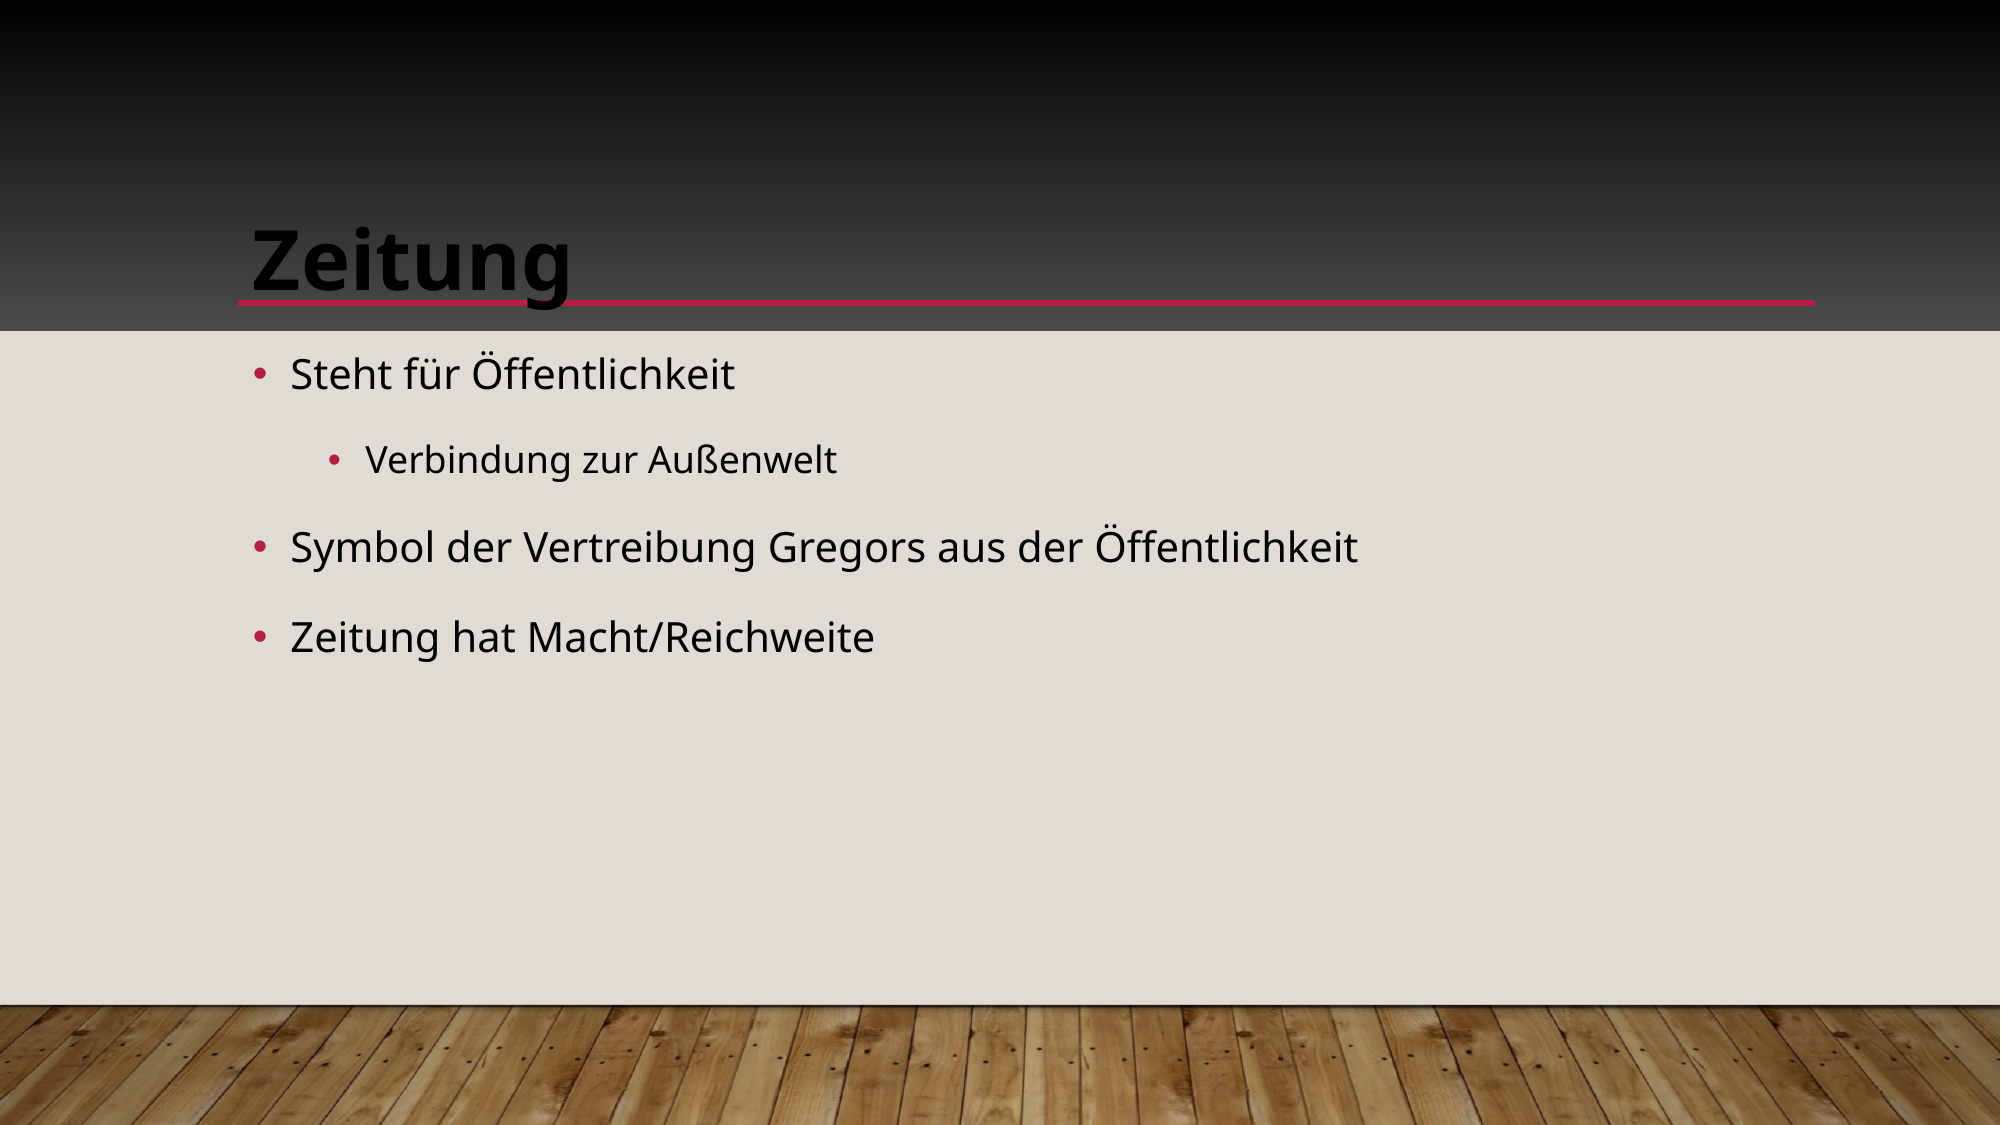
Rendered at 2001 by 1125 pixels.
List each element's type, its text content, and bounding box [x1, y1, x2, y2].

title Zeitung [238, 210, 1814, 330]
picture [0, 1005, 2000, 1125]
list Steht für Öffentlichkeit Verbindung zur Außenwelt Symbol der Vertreibung Gregors aus der Öffentlichkeit Zeitung hat Macht/Reichweite [238, 330, 1814, 897]
